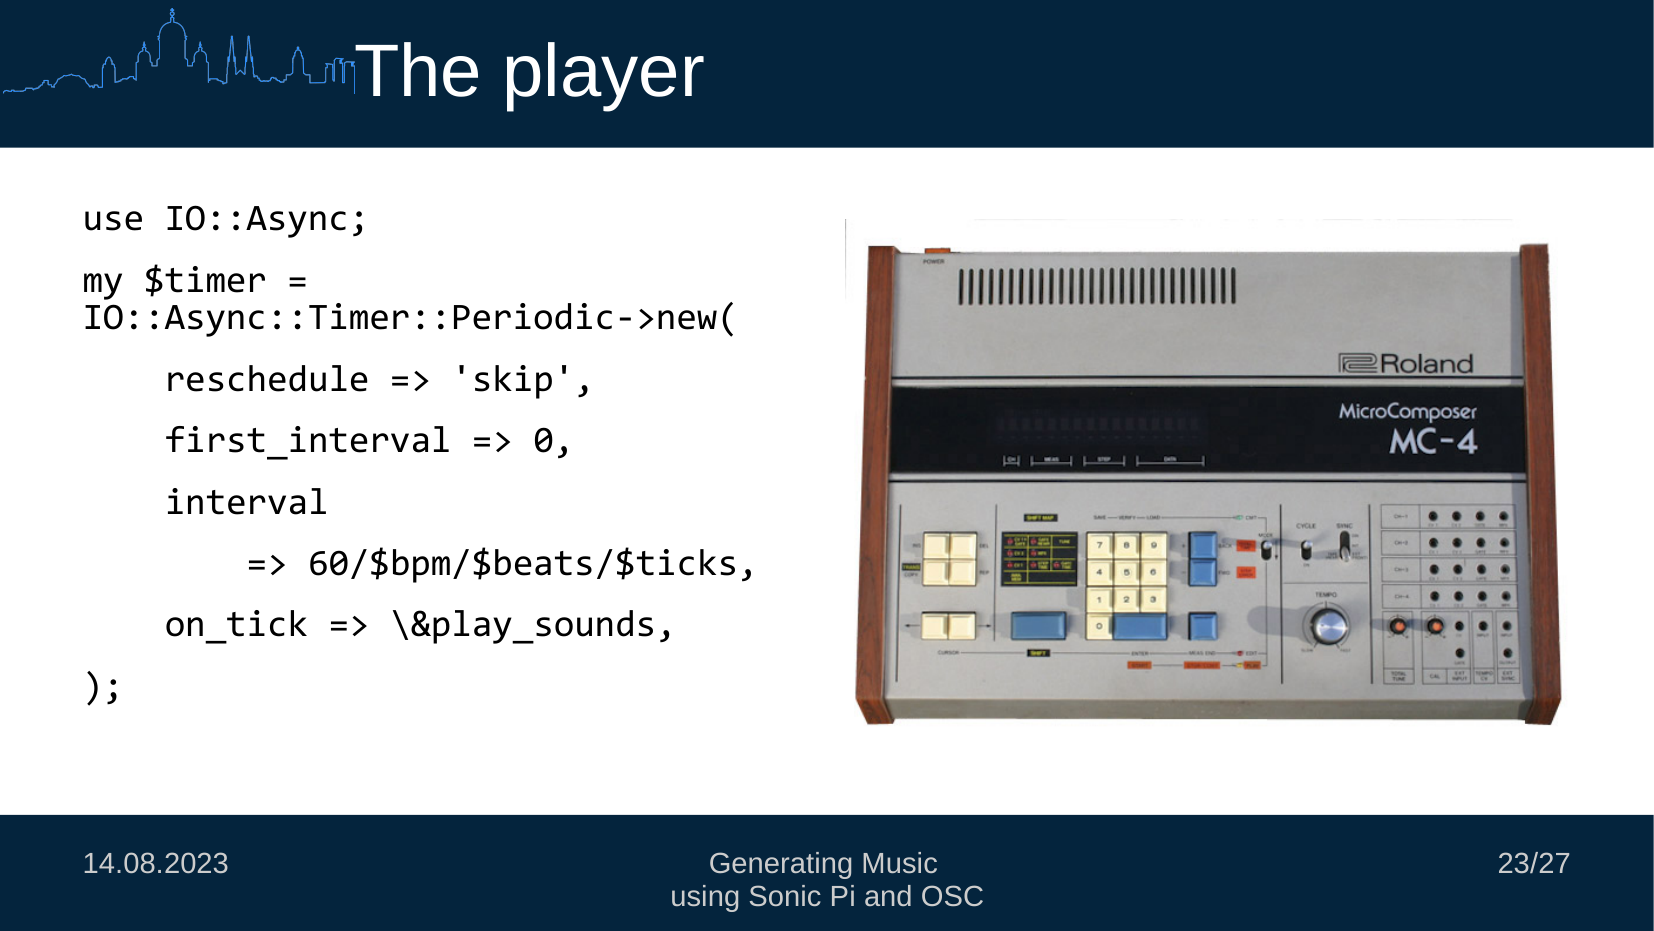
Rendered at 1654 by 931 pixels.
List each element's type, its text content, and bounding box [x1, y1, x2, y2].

title The player [354, 5, 1654, 136]
picture [845, 219, 1572, 738]
picture [3, 8, 354, 94]
list use IO::Async; my $timer = IO::Async::Timer::Periodic->new( reschedule => 'skip', first_interval => 0, interval => 60/$bpm/$beats/$ticks, on_tick => \&play_sounds, ); [82, 141, 809, 815]
